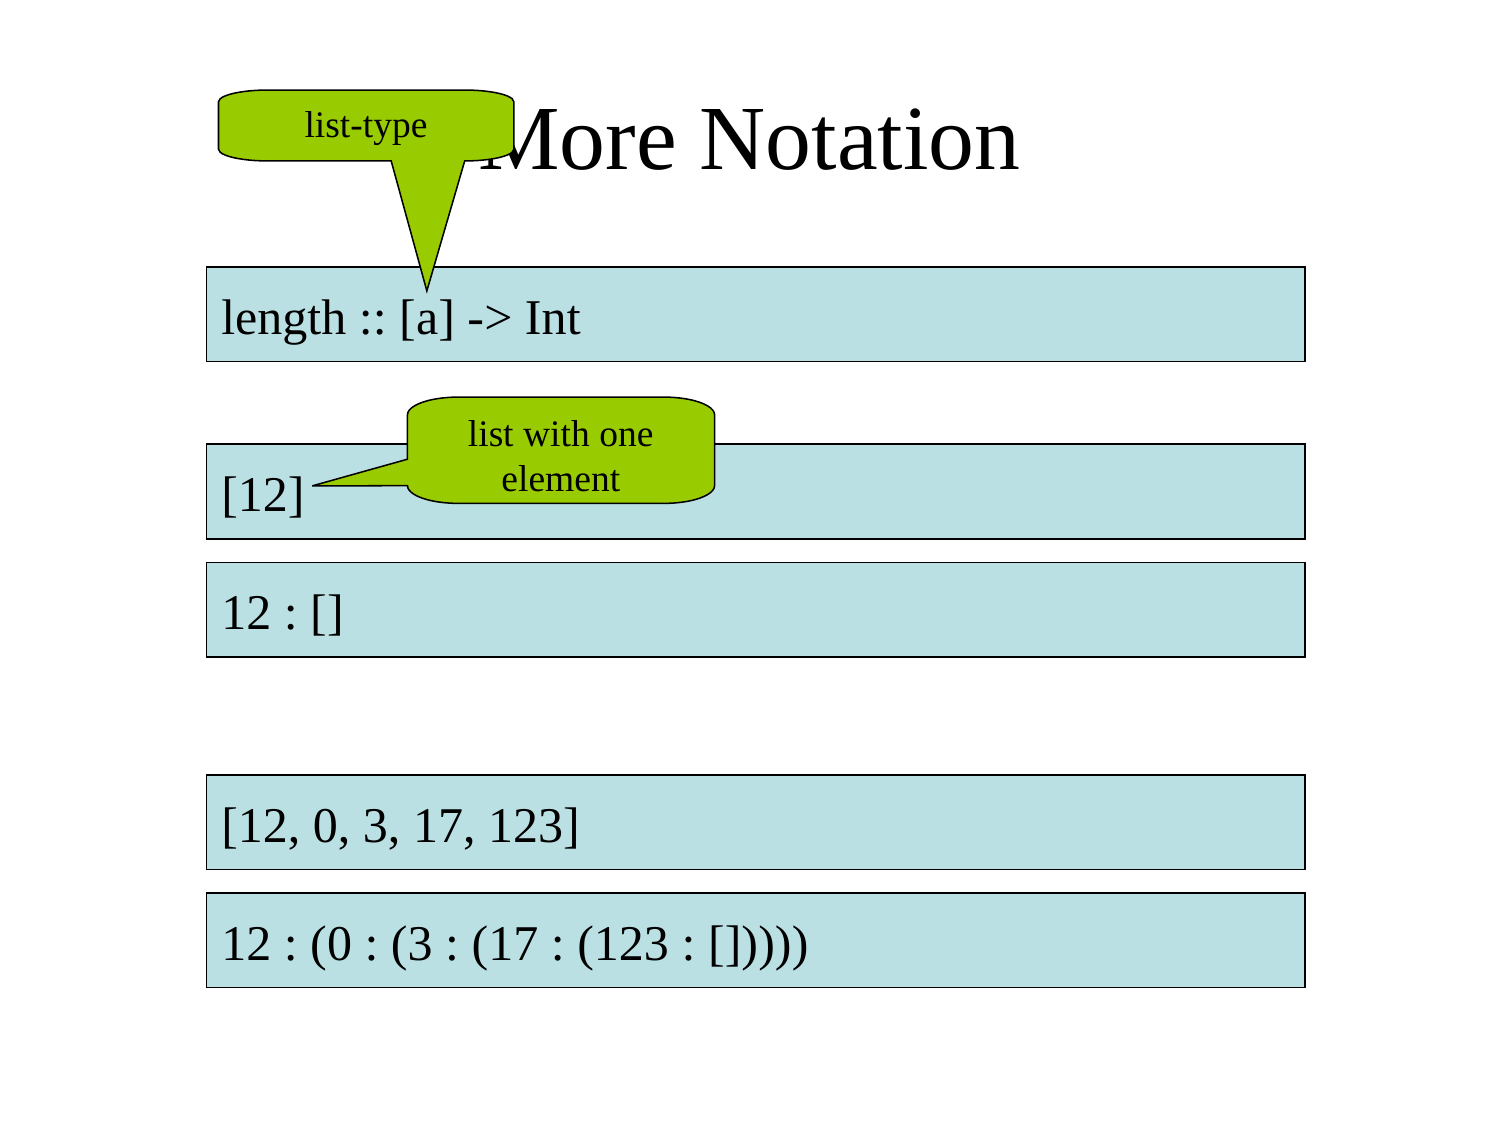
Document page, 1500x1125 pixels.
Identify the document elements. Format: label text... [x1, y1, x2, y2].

text_box 12 : (0 : (3 : (17 : (123 : [])))) [206, 893, 1305, 988]
text_box 12 : [] [206, 562, 1305, 657]
text_box [12] [206, 444, 1305, 539]
text_box list-type [218, 90, 514, 291]
text_box list with one element [312, 397, 715, 504]
title More Notation [75, 45, 1426, 233]
text_box length :: [a] -> Int [206, 267, 1305, 362]
text_box [12, 0, 3, 17, 123] [206, 774, 1305, 870]
